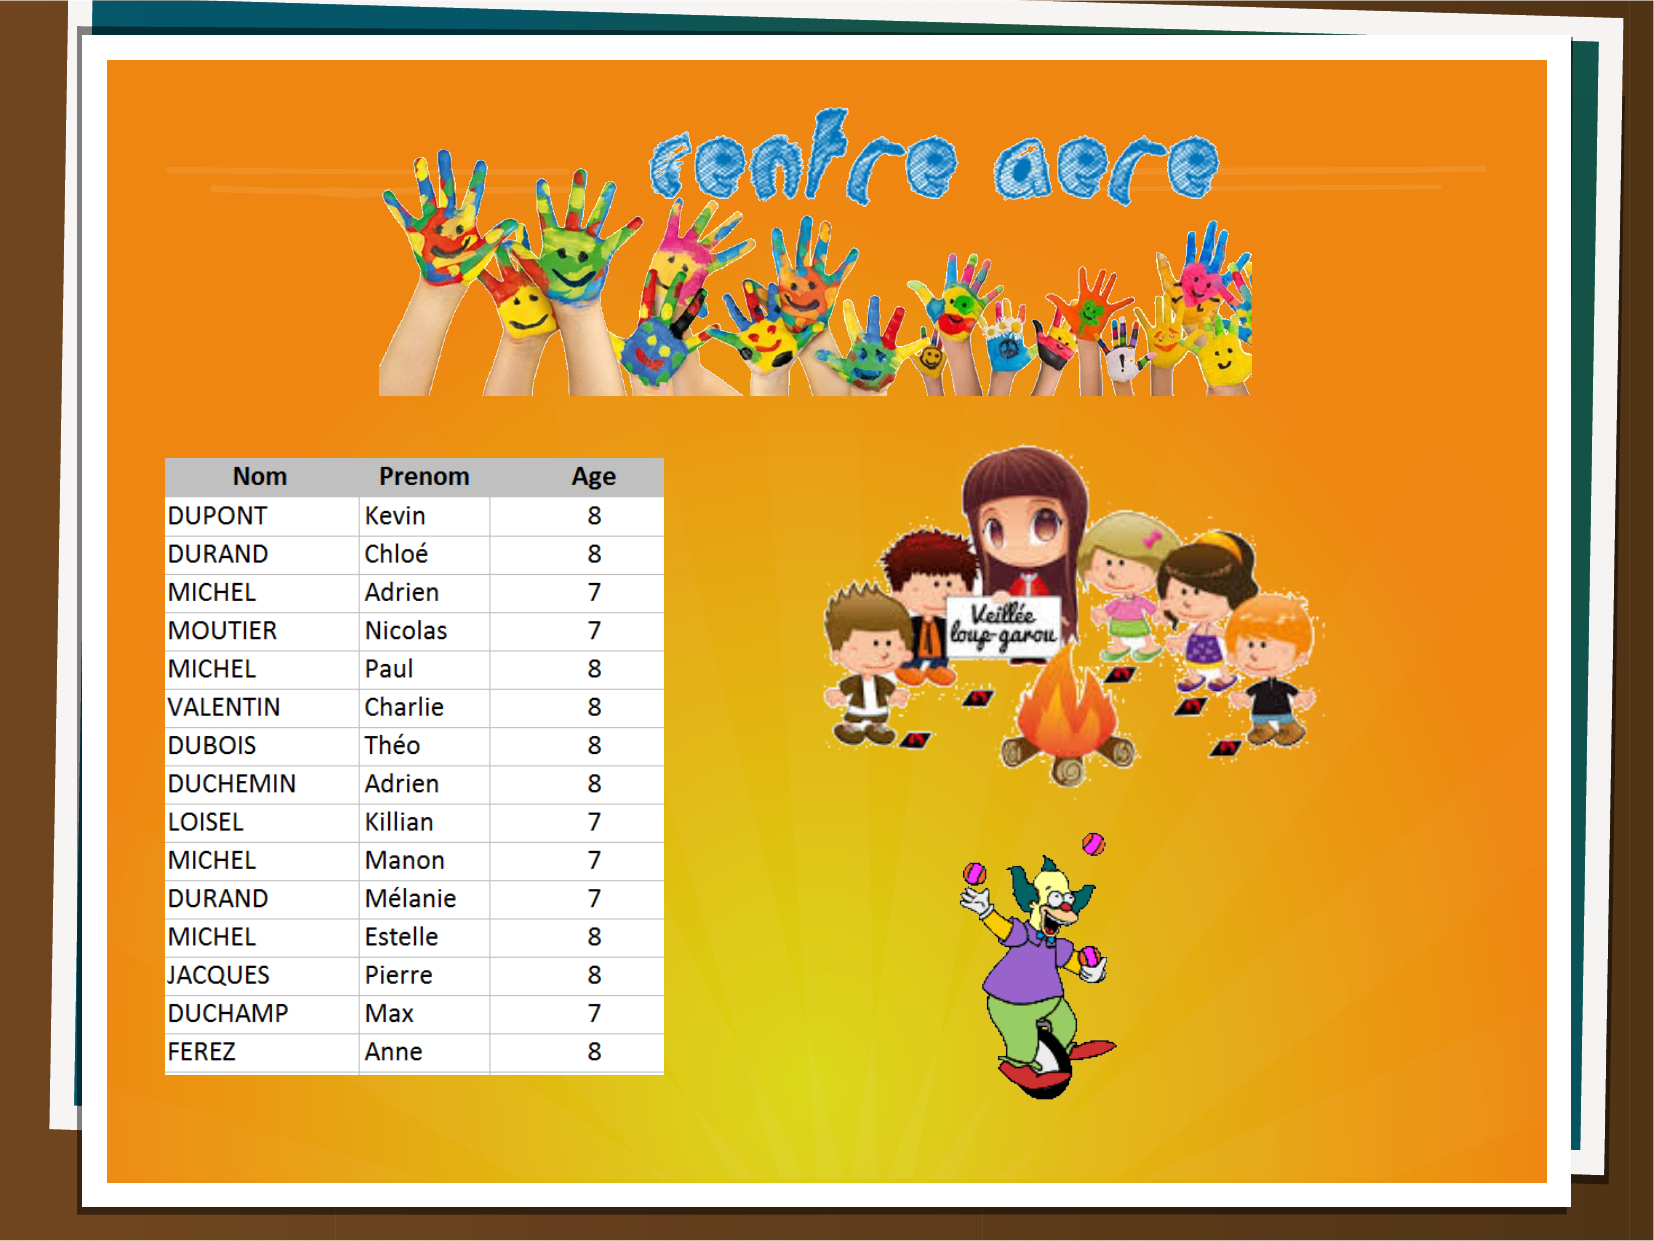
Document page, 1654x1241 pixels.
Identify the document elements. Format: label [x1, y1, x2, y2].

picture [165, 458, 664, 1075]
picture [791, 417, 1342, 1111]
picture [379, 94, 1252, 396]
